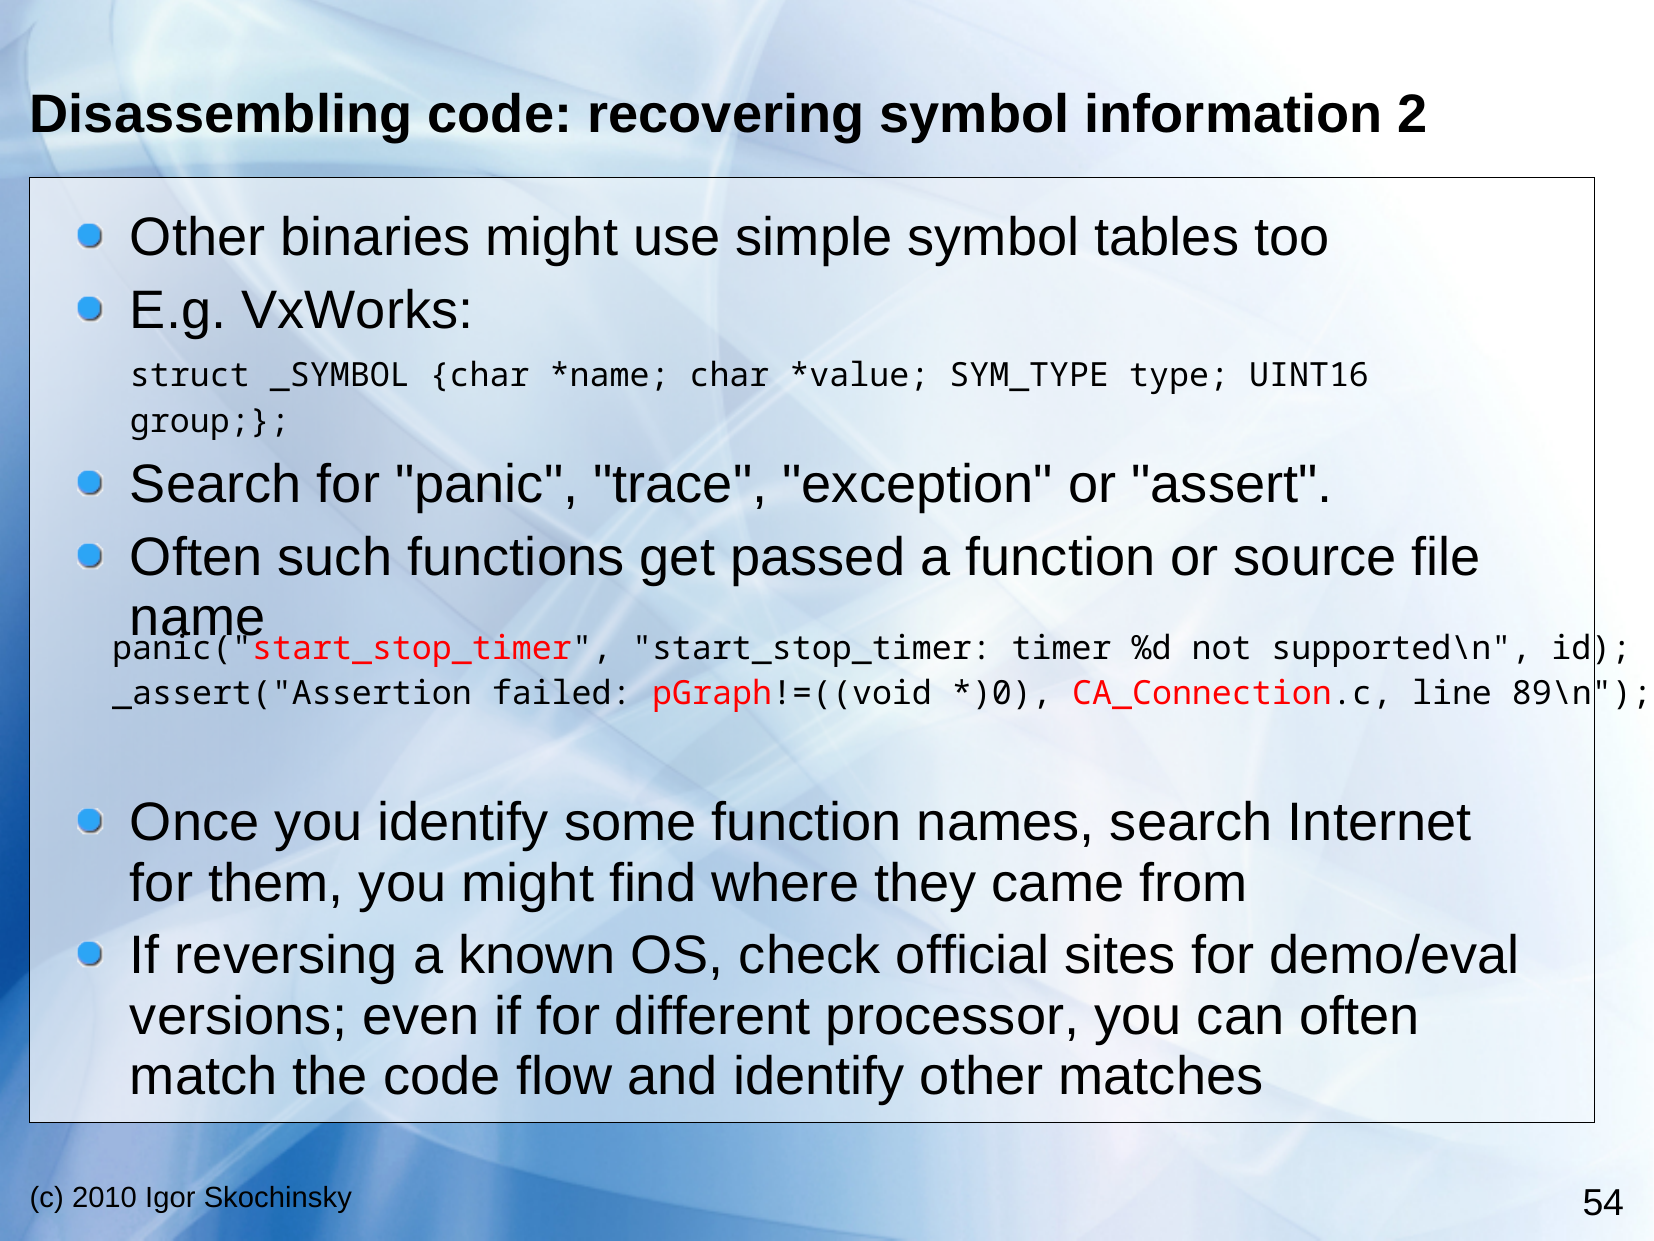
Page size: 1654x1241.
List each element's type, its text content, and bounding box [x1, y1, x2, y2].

text_box panic("start_stop_timer", "start_stop_timer: timer %d not supported\n", id); _assert("Assertion failed: pGraph!=((void *)0), CA_Connection.c, line 89\n"); [97, 616, 1533, 709]
list Other binaries might use simple symbol tables too E.g. VxWorks: struct _SYMBOL {char *name; char *value; SYM_TYPE type; UINT16 group;}; Search for "panic", "trace", "exception" or "assert". Often such functions get passed a function or source file name Once you identify some function names, search Internet for them, you might find where they came from If reversing a known OS, check official sites for demo/eval versions; even if for different processor, you can often match the code flow and identify other matches [59, 206, 1536, 1123]
title Embedded processors: Others [1430, 178, 1589, 1122]
picture [0, 0, 1654, 1241]
title Disassembling code: recovering symbol information 2 [29, 49, 1506, 178]
